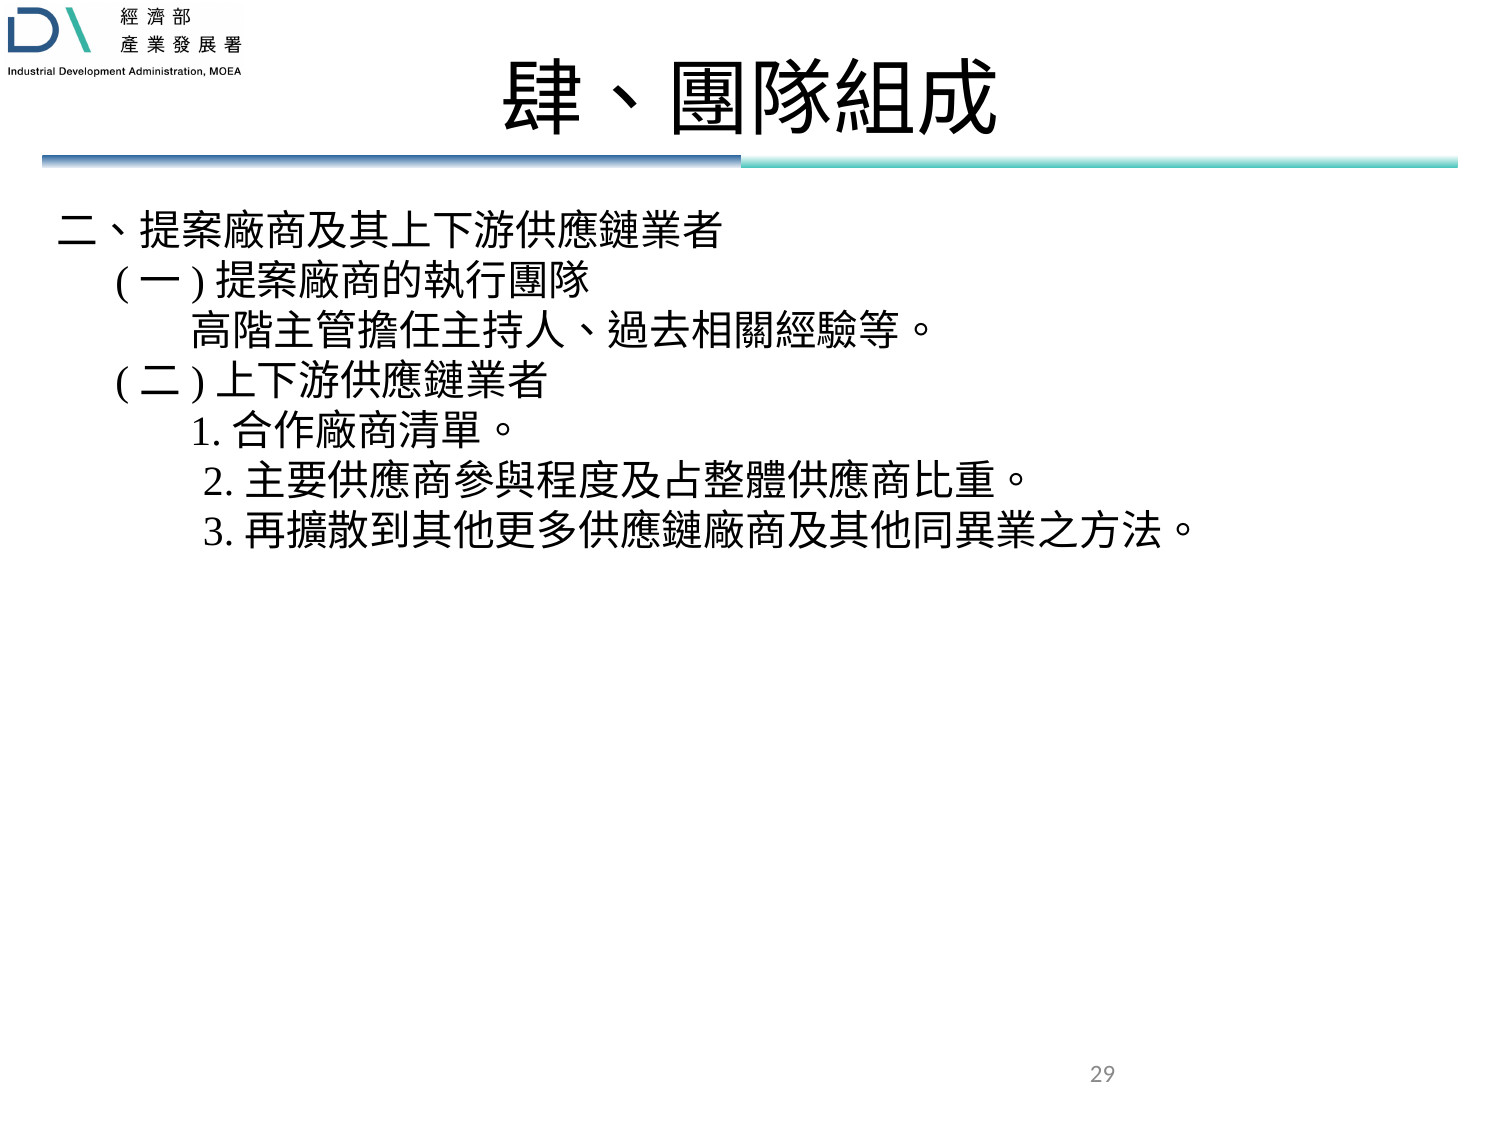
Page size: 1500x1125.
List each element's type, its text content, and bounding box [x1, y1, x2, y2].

text_box 29 [1074, 1042, 1426, 1103]
title 肆、團隊組成 [75, 19, 1426, 171]
text_box 二、提案廠商及其上下游供應鏈業者 (一)提案廠商的執行團隊 高階主管擔任主持人、過去相關經驗等。 (二)上下游供應鏈業者 1.合作廠商清單。 2.主要供應商參與程度及占整體供應商比重。 3.再擴散到其他更多供應鏈廠商及其他同異業之方法。 [41, 196, 1391, 612]
